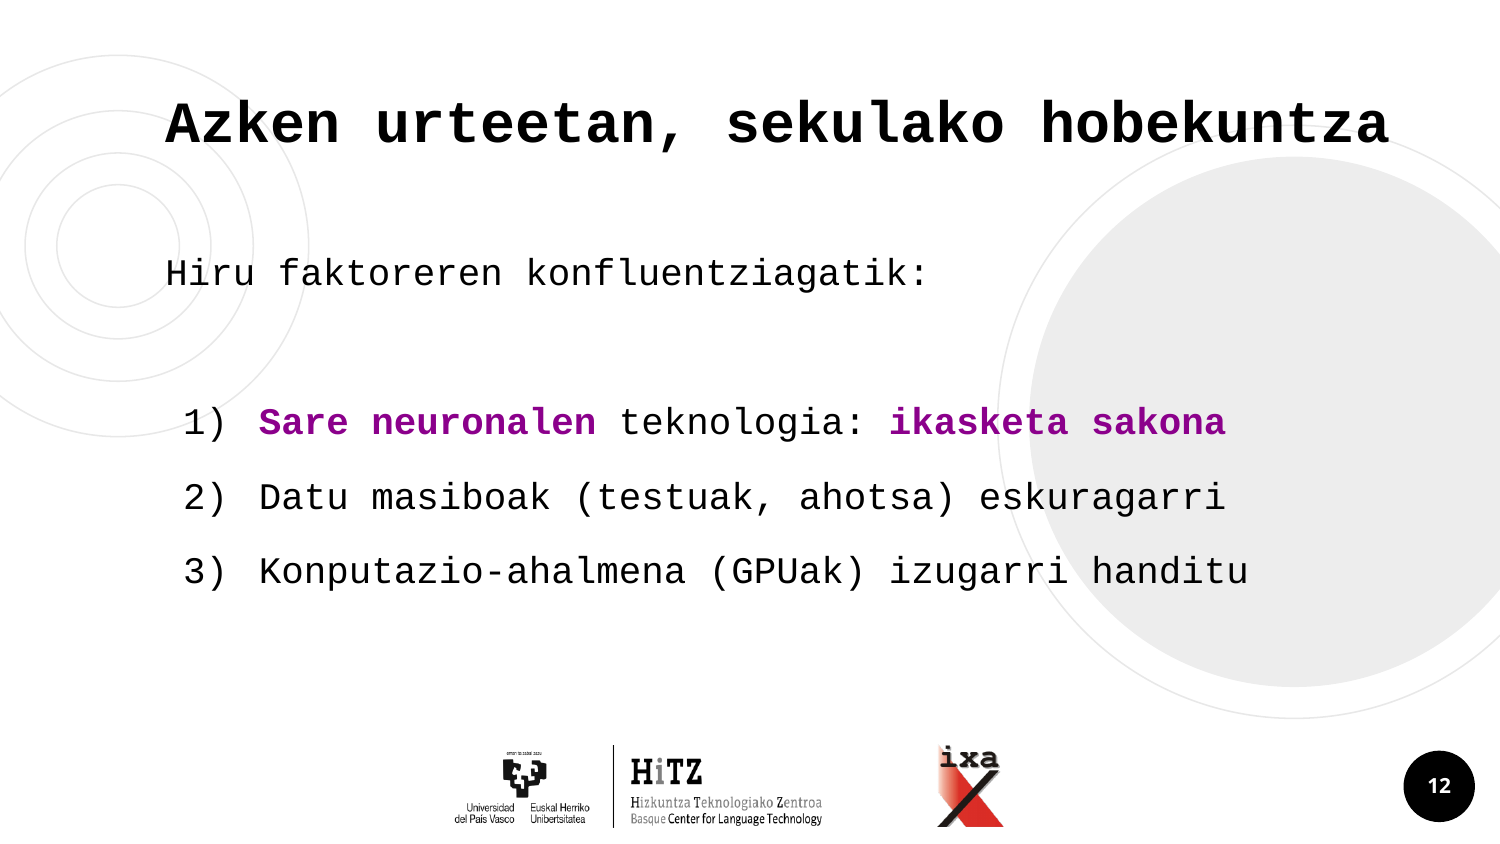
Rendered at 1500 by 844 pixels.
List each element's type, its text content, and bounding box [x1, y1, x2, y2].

list Hiru faktoreren konfluentziagatik: Sare neuronalen teknologia: ikasketa sakona Datu masiboak (testuak, ahotsa) eskuragarri Konputazio-ahalmena (GPUak) izugarri handitu [165, 248, 1252, 709]
picture [937, 744, 1004, 827]
text_box <zenbakia> [1403, 750, 1475, 823]
title Azken urteetan, sekulako hobekuntza [165, 60, 1406, 193]
picture [450, 745, 827, 828]
